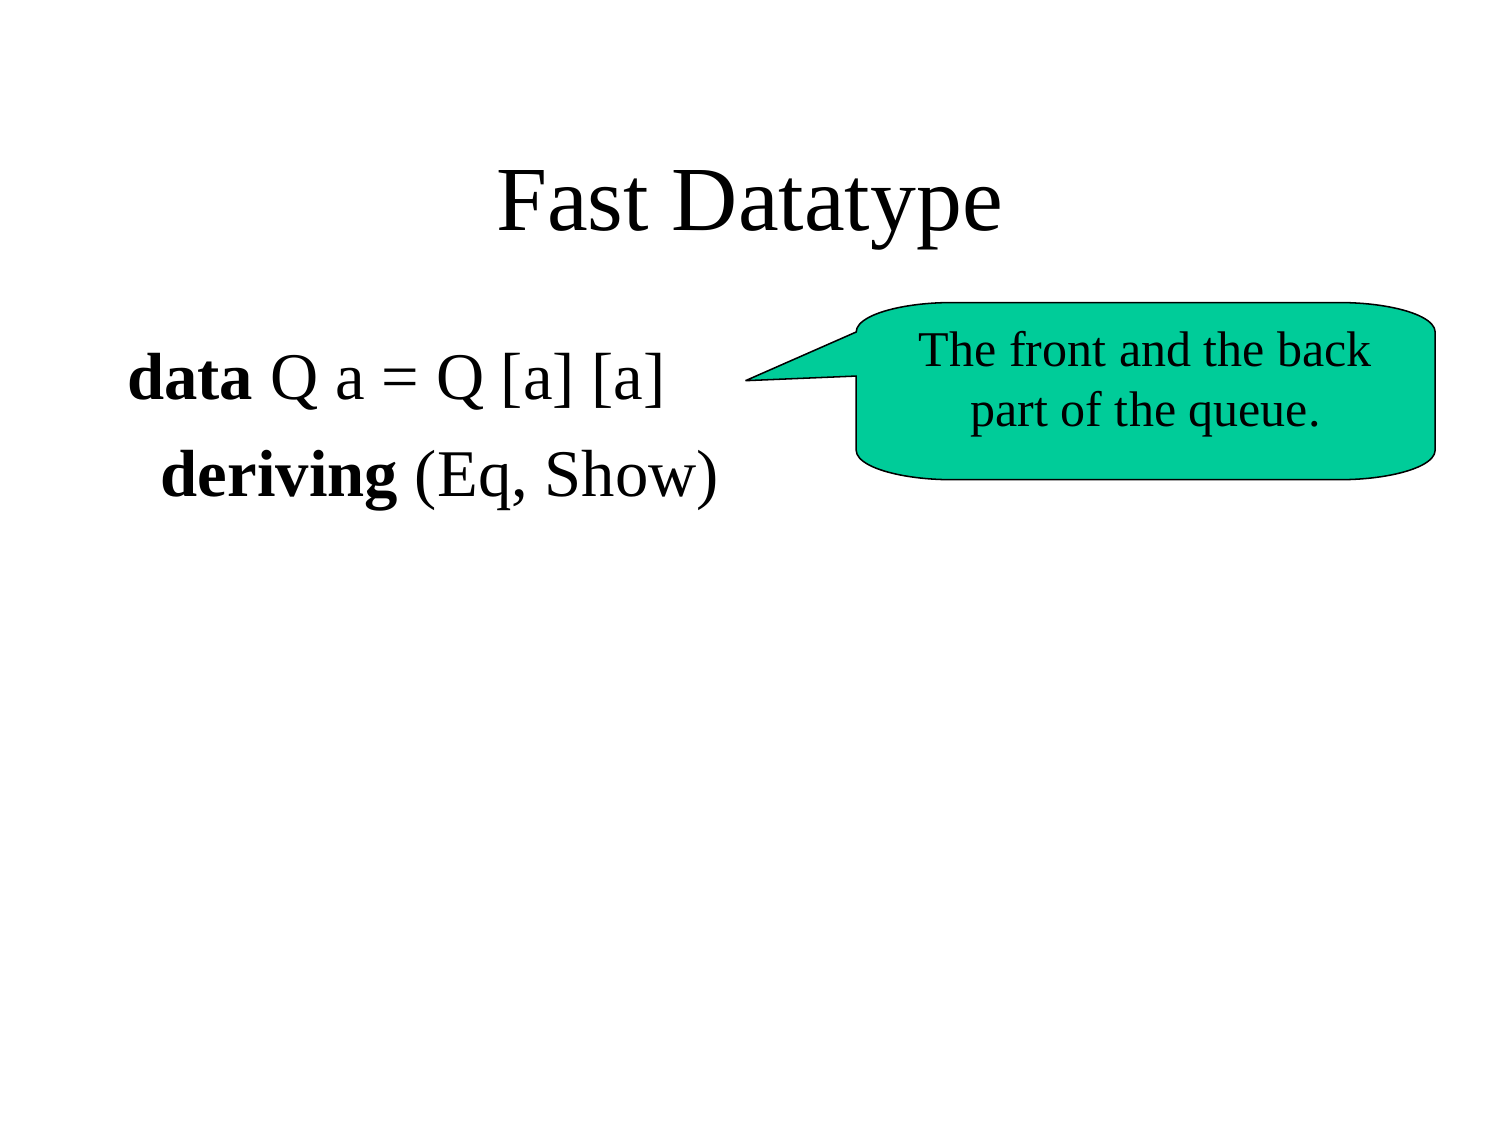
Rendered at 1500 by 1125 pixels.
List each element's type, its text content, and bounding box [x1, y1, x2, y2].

title Fast Datatype [112, 99, 1388, 288]
list data Q a = Q [a] [a] deriving (Eq, Show) [112, 324, 1388, 1000]
text_box The front and the back part of the queue. [745, 302, 1436, 480]
